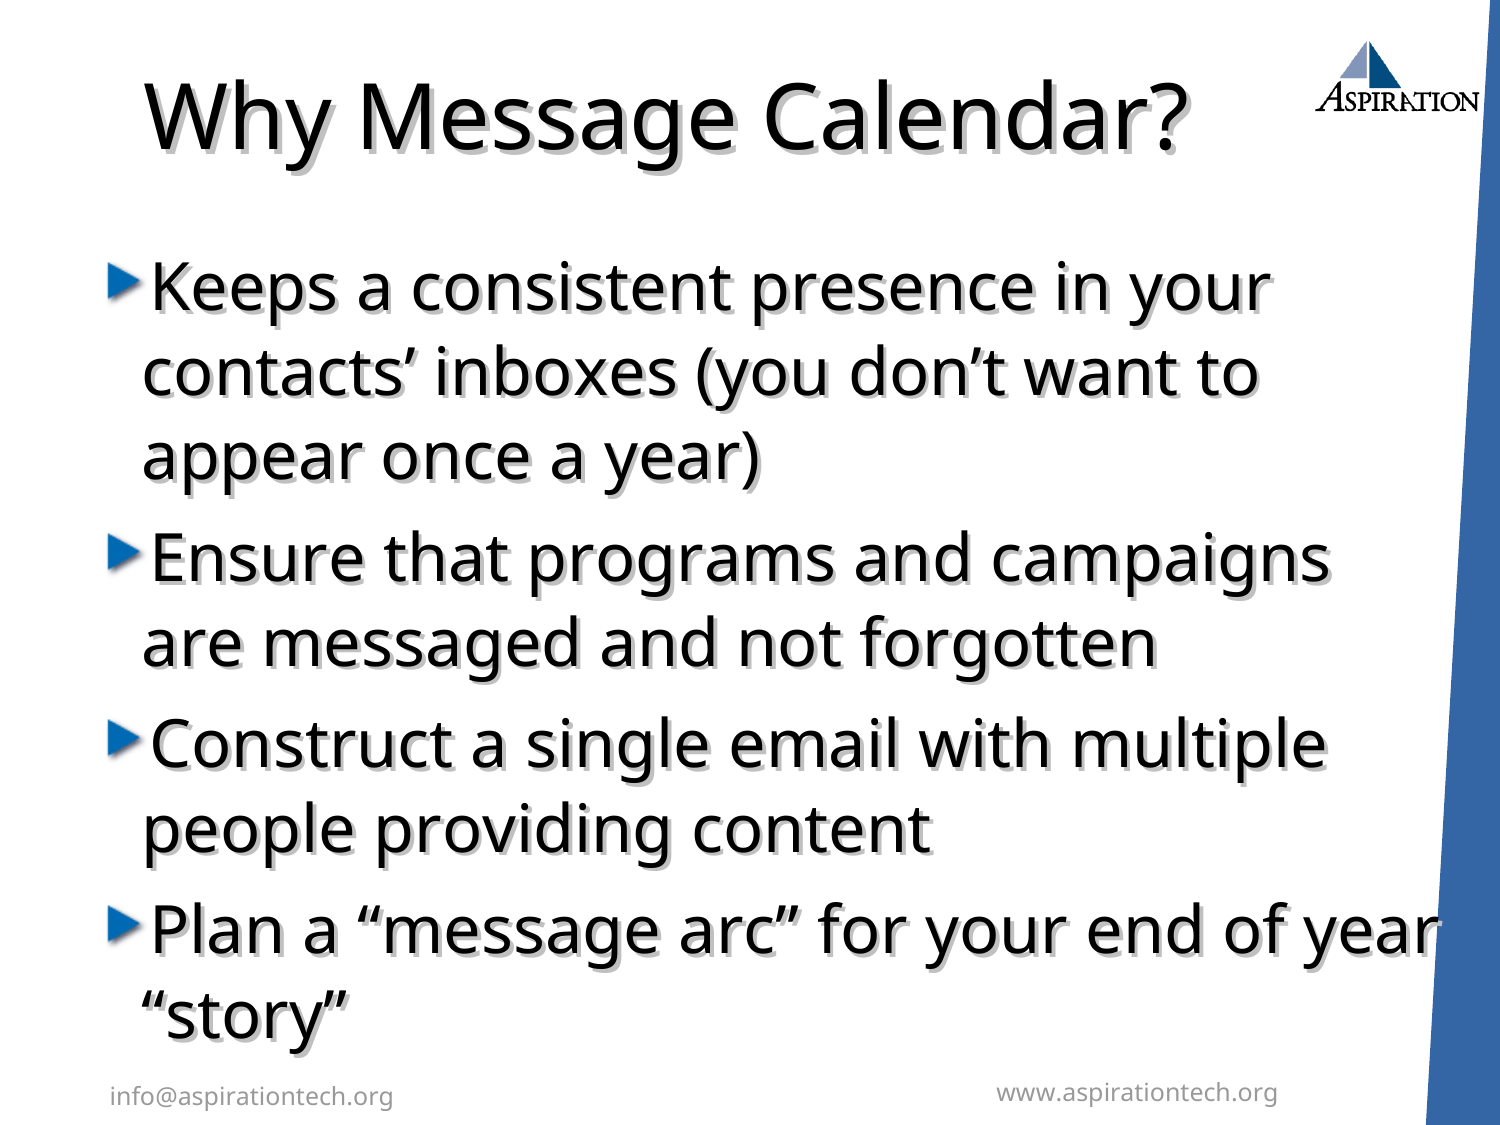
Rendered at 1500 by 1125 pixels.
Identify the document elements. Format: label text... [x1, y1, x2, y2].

list Keeps a consistent presence in your contacts’ inboxes (you don’t want to appear once a year) Ensure that programs and campaigns are messaged and not forgotten Construct a single email with multiple people providing content Plan a “message arc” for your end of year “story” [49, 238, 1447, 1052]
picture [1315, 41, 1480, 120]
title Why Message Calendar? [49, 19, 1284, 206]
